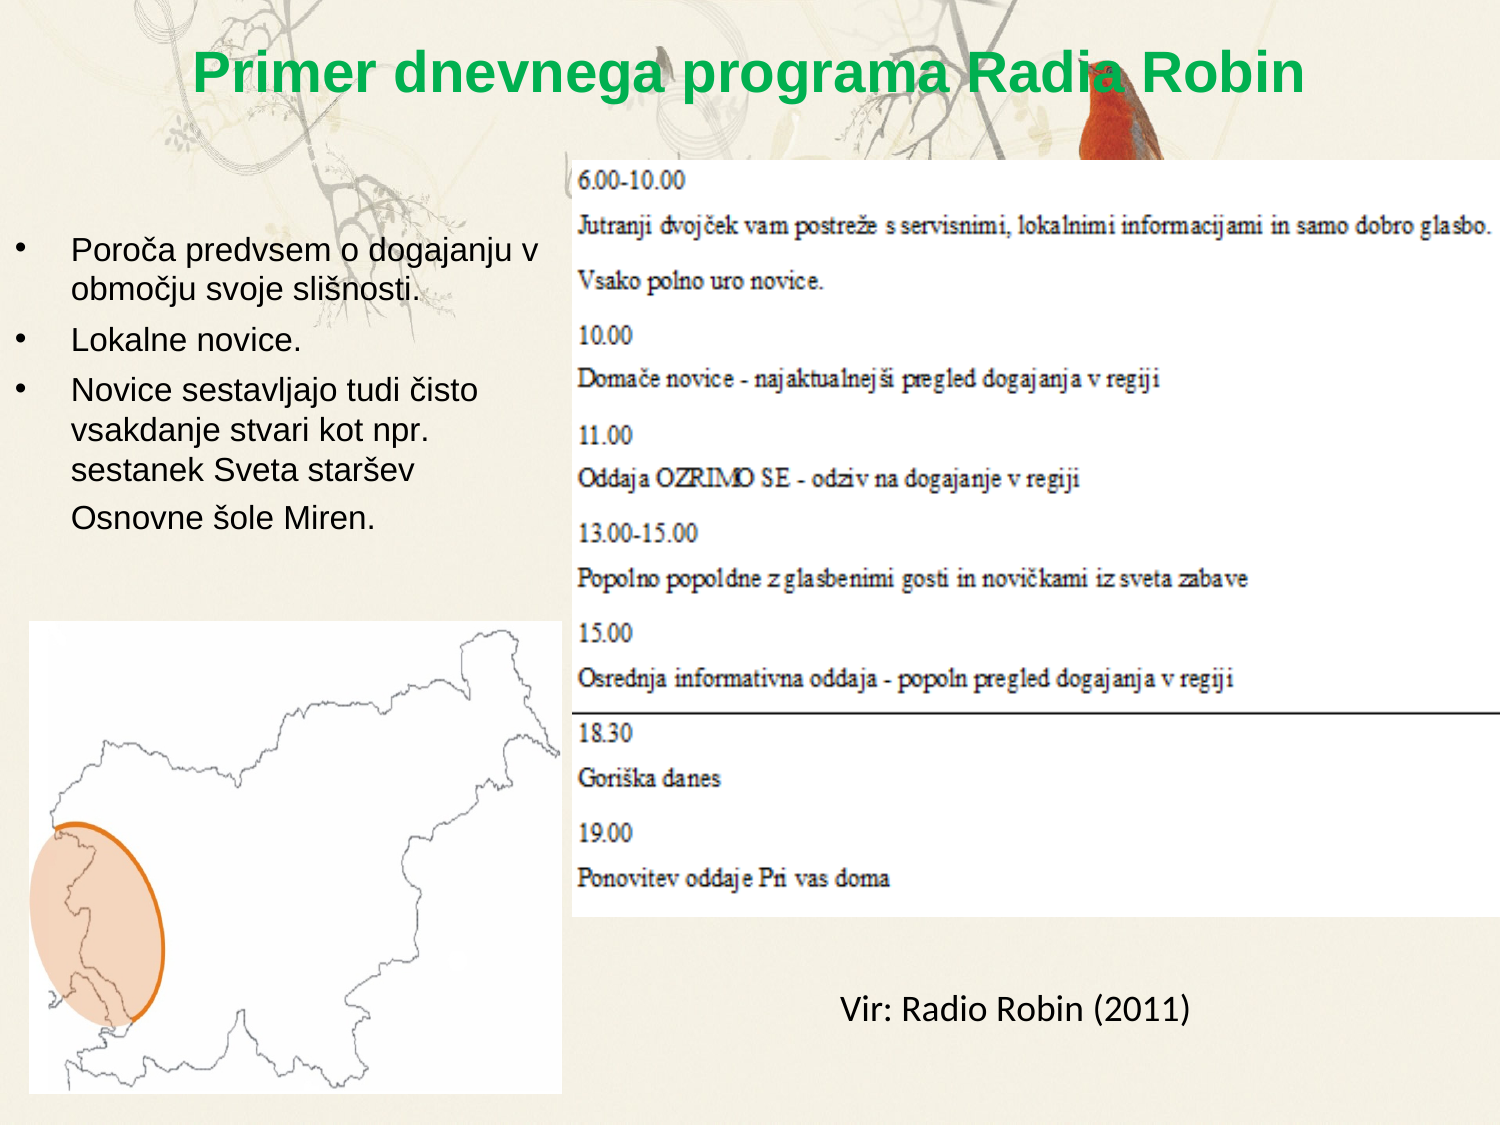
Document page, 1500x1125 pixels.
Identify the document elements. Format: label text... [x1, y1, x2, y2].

text_box Vir: Radio Robin (2011) [761, 976, 1270, 1037]
picture [0, 0, 1500, 1125]
text_box Primer dnevnega programa Radia Robin [135, 26, 1365, 113]
list Poroča predvsem o dogajanju v območju svoje slišnosti. Lokalne novice. Novice sestavljajo tudi čisto vsakdanje stvari kot npr. sestanek Sveta staršev Osnovne šole Miren. [0, 220, 556, 705]
